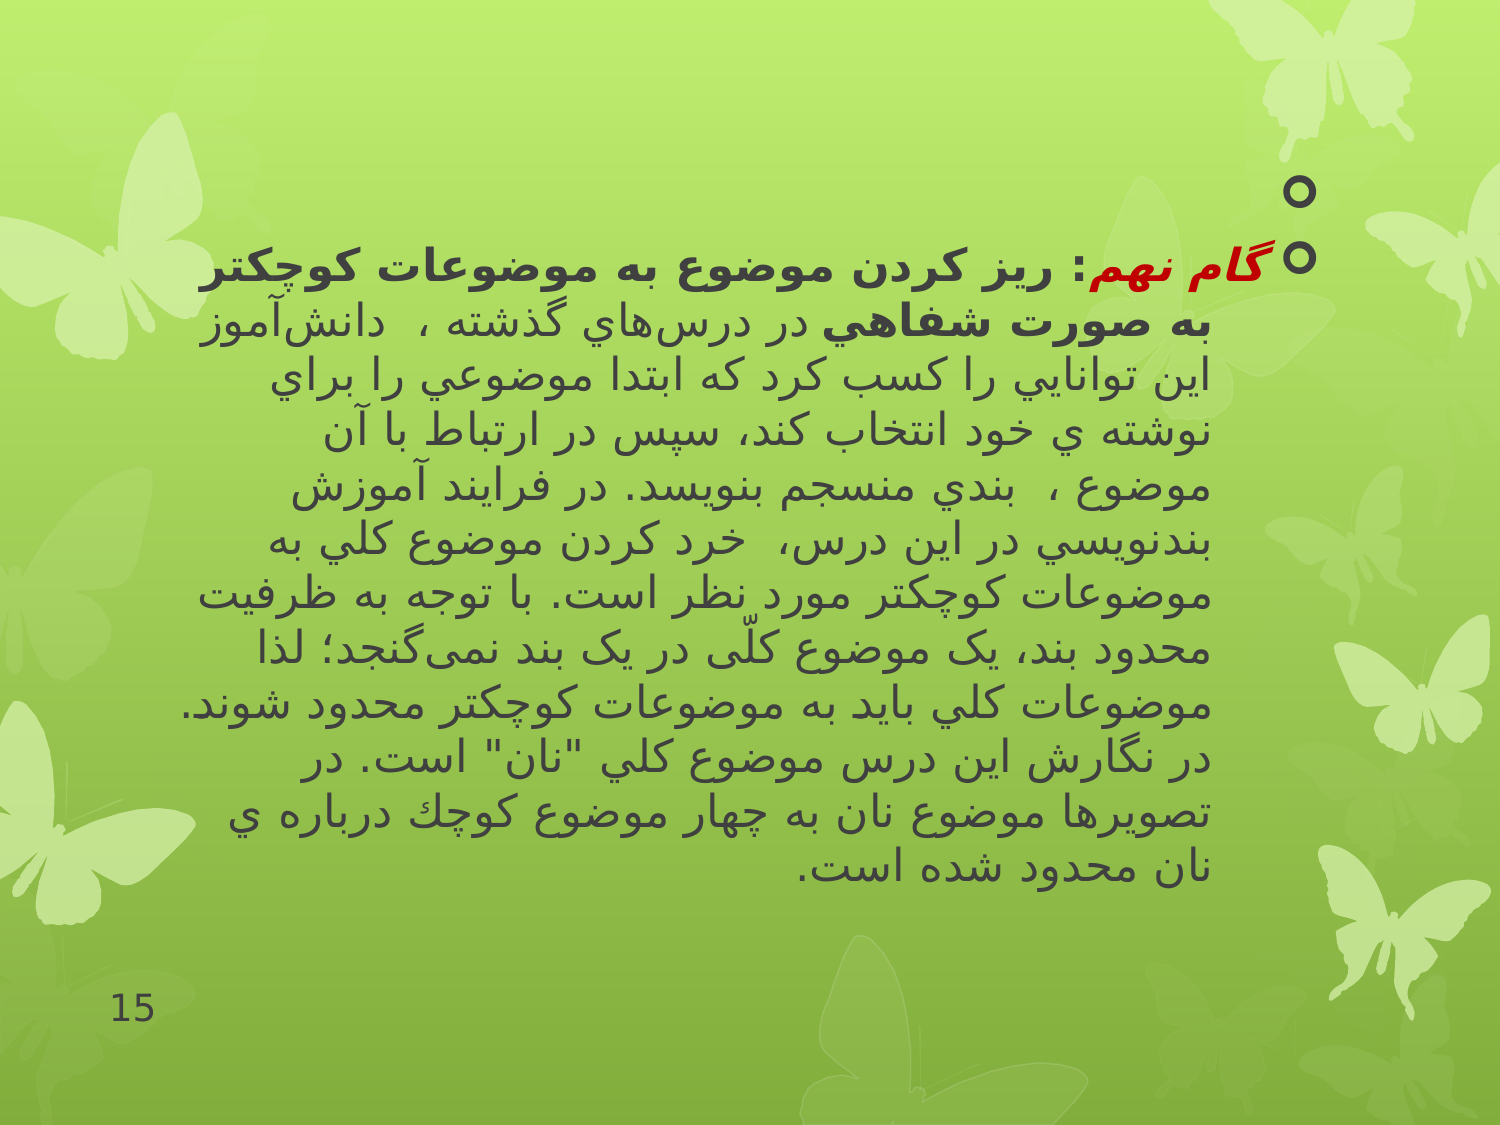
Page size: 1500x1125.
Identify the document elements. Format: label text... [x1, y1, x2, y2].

list گام نهم: ريز كردن موضوع به موضوعات كوچكتر به صورت شفاهي در درس‌هاي گذشته ، دانش‌‌آموز اين توانايي را كسب كرد كه ابتدا موضوعي را براي نوشته ي خود انتخاب كند، سپس در ارتباط با آن موضوع ، بندي منسجم بنويسد. در فرايند آموزش بندنويسي در اين درس، خرد كردن موضوع كلي به موضوعات كوچكتر مورد نظر است. با توجه به ظرفيت محدود بند، یک موضوع کلّی در یک بند نمی‌گنجد؛ لذا موضوعات كلي بايد به موضوعات كوچكتر محدود شوند. در نگارش اين درس موضوع كلي "نان" است. در تصويرها موضوع نان به چهار موضوع كوچك درباره ي نان محدود شده است. [162, 162, 1332, 899]
text_box [94, 976, 194, 1037]
